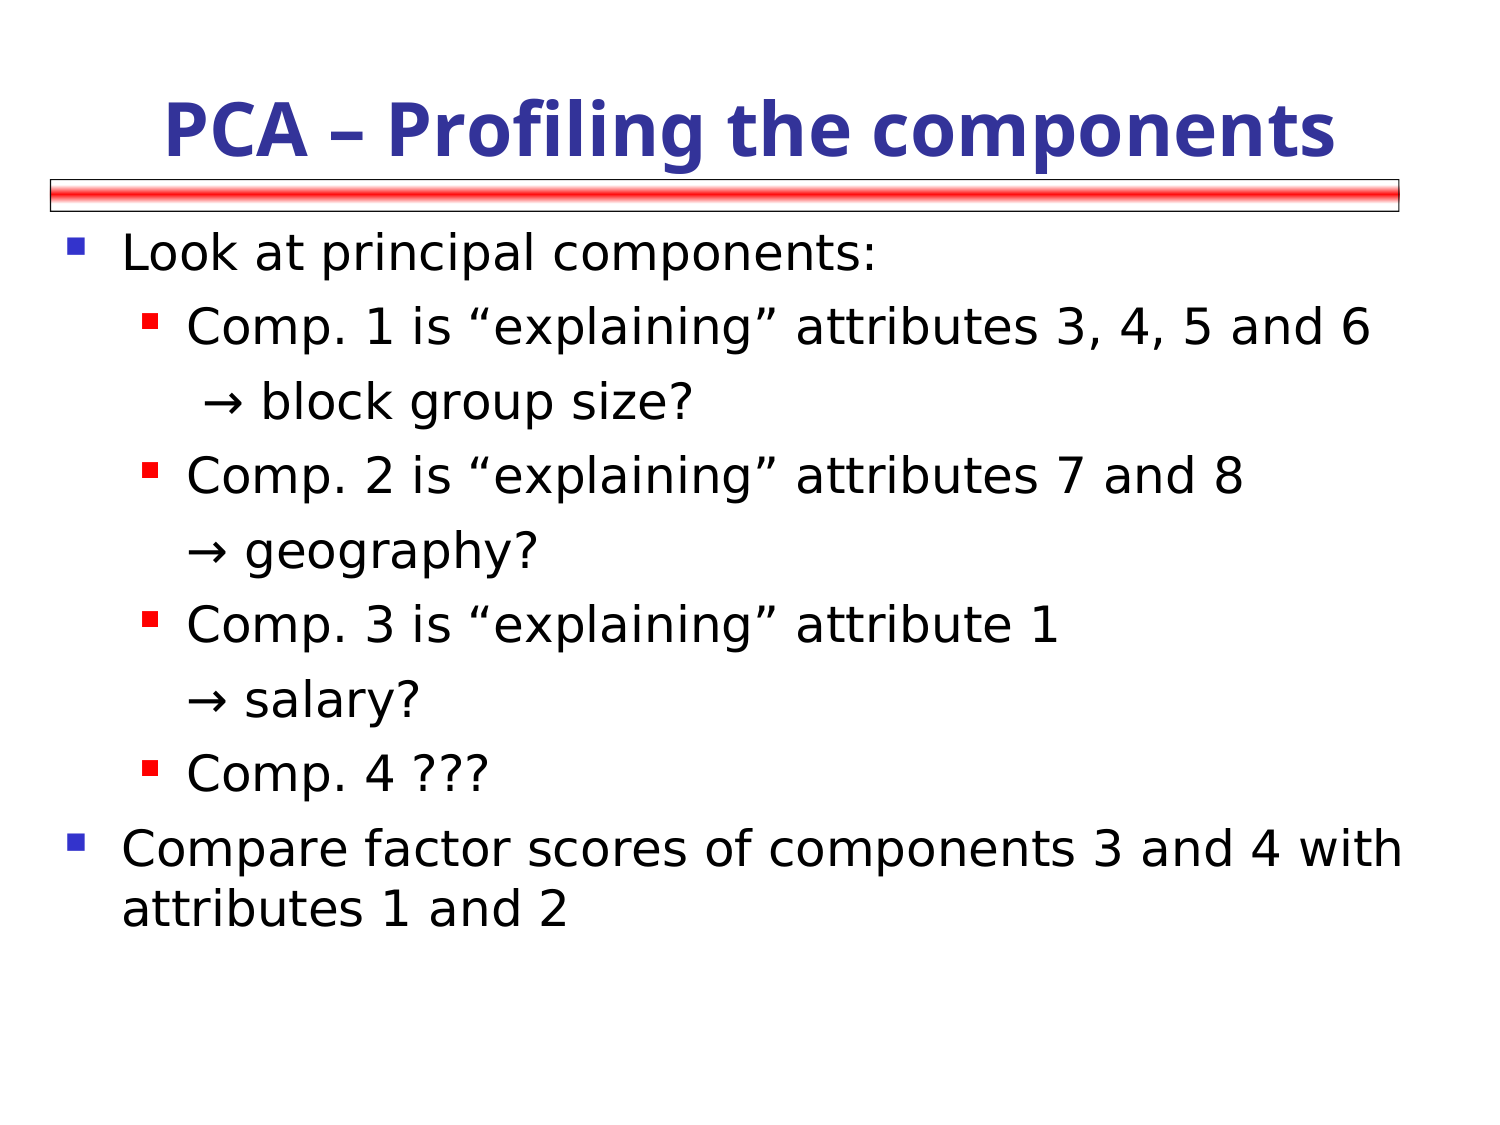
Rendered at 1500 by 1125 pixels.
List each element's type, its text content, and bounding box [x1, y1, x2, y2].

list Look at principal components: Comp. 1 is “explaining” attributes 3, 4, 5 and 6 → block group size? Comp. 2 is “explaining” attributes 7 and 8 → geography? Comp. 3 is “explaining” attribute 1 → salary? Comp. 4 ??? Compare factor scores of components 3 and 4 with attributes 1 and 2 [49, 212, 1425, 1081]
title PCA – Profiling the components [0, 74, 1500, 180]
